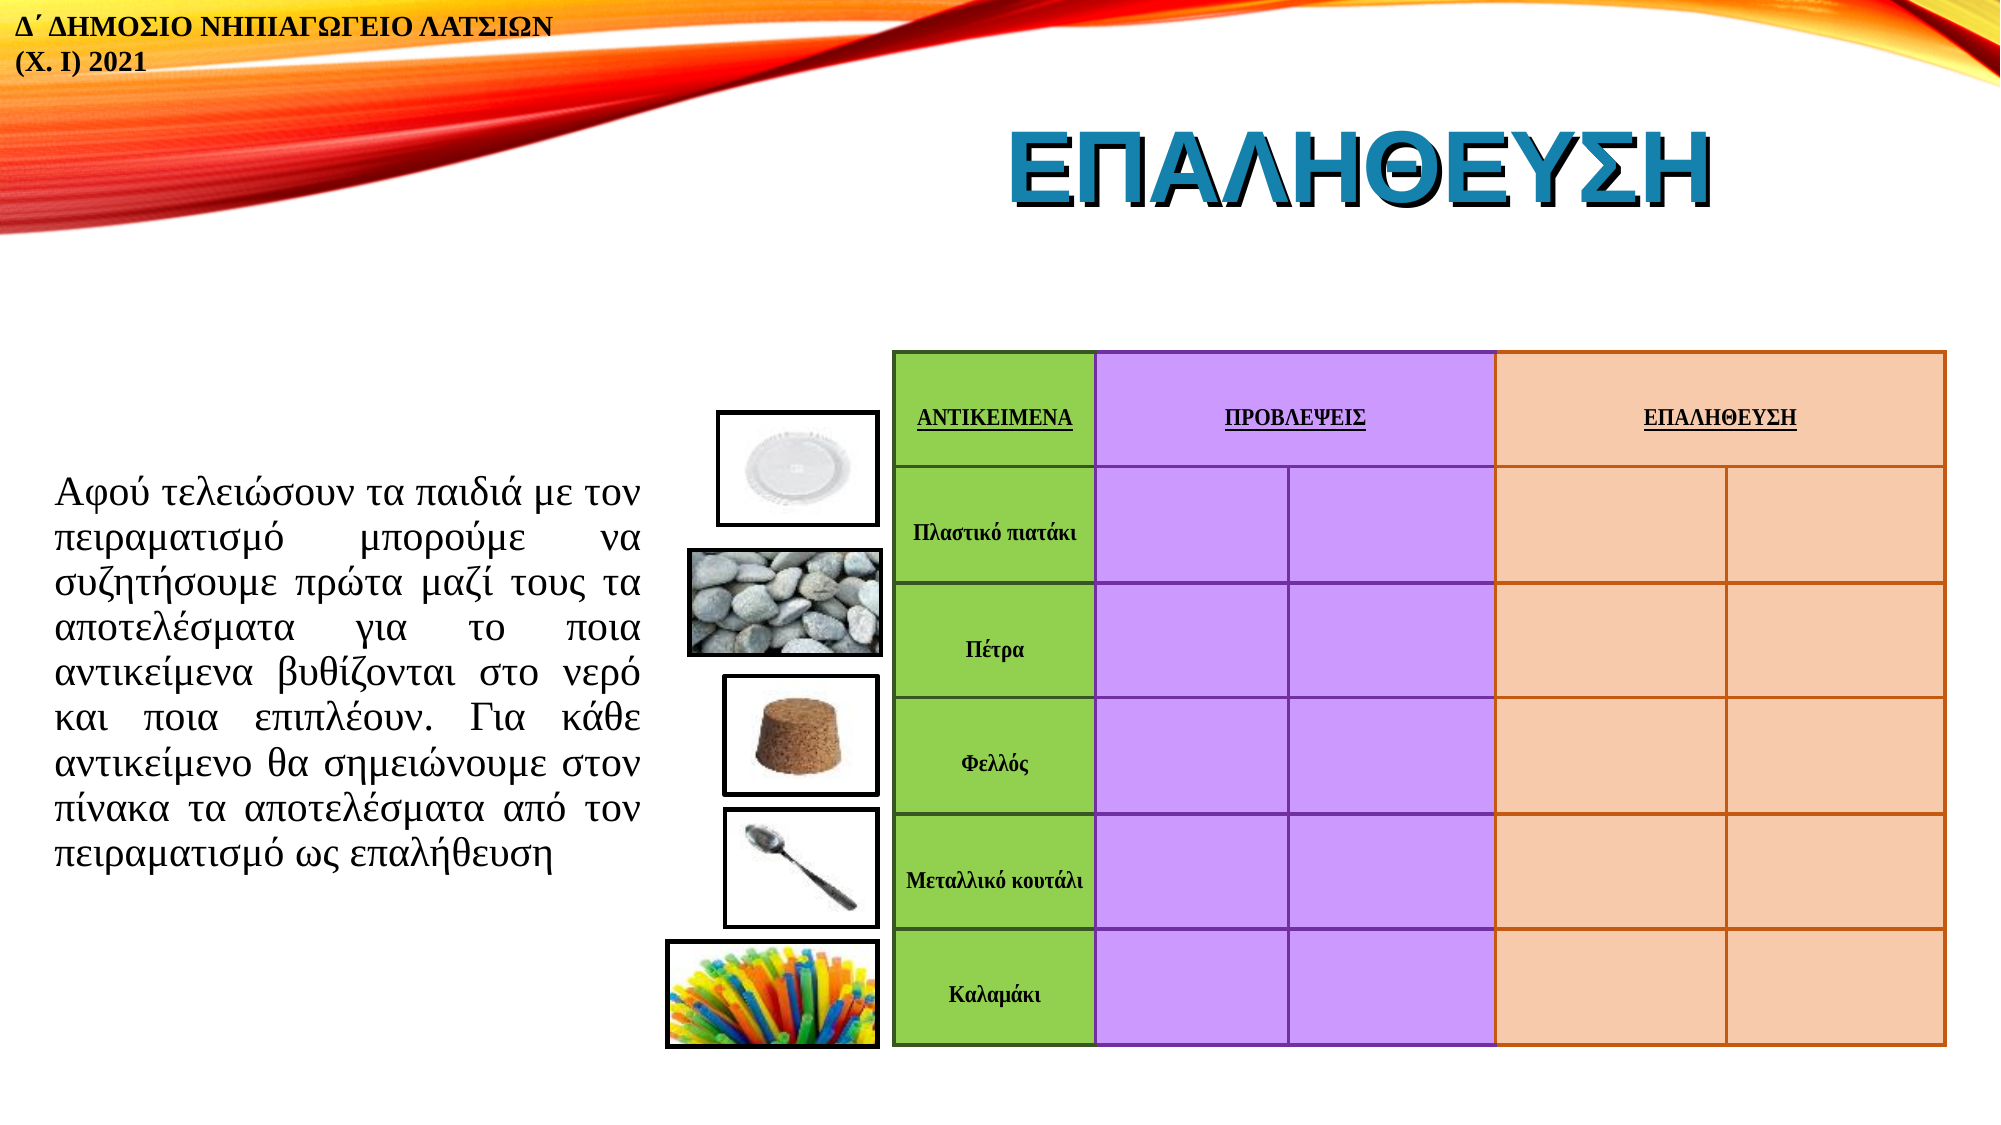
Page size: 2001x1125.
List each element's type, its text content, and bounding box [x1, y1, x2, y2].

title ΕΠΑΛΗΘΕΥΣΗ [990, 63, 1793, 275]
picture [878, 275, 1961, 1048]
text_box Δ΄ ΔΗΜΟΣΙΟ ΝΗΠΙΑΓΩΓΕΙΟ ΛΑΤΣΙΩΝ (Χ. Ι) 2021 [0, 0, 733, 86]
list Αφού τελειώσουν τα παιδιά με τον πειραματισμό μπορούμε να συζητήσουμε πρώτα μαζί τους τα αποτελέσματα για το ποια αντικείμενα βυθίζονται στο νερό και ποια επιπλέουν. Για κάθε αντικείμενο θα σημειώνουμε στον πίνακα τα αποτελέσματα από τον πειραματισμό ως επαλήθευση [39, 462, 657, 895]
picture [691, 552, 879, 653]
picture [726, 678, 876, 793]
picture [720, 415, 876, 523]
picture [669, 943, 876, 1045]
picture [727, 811, 876, 925]
